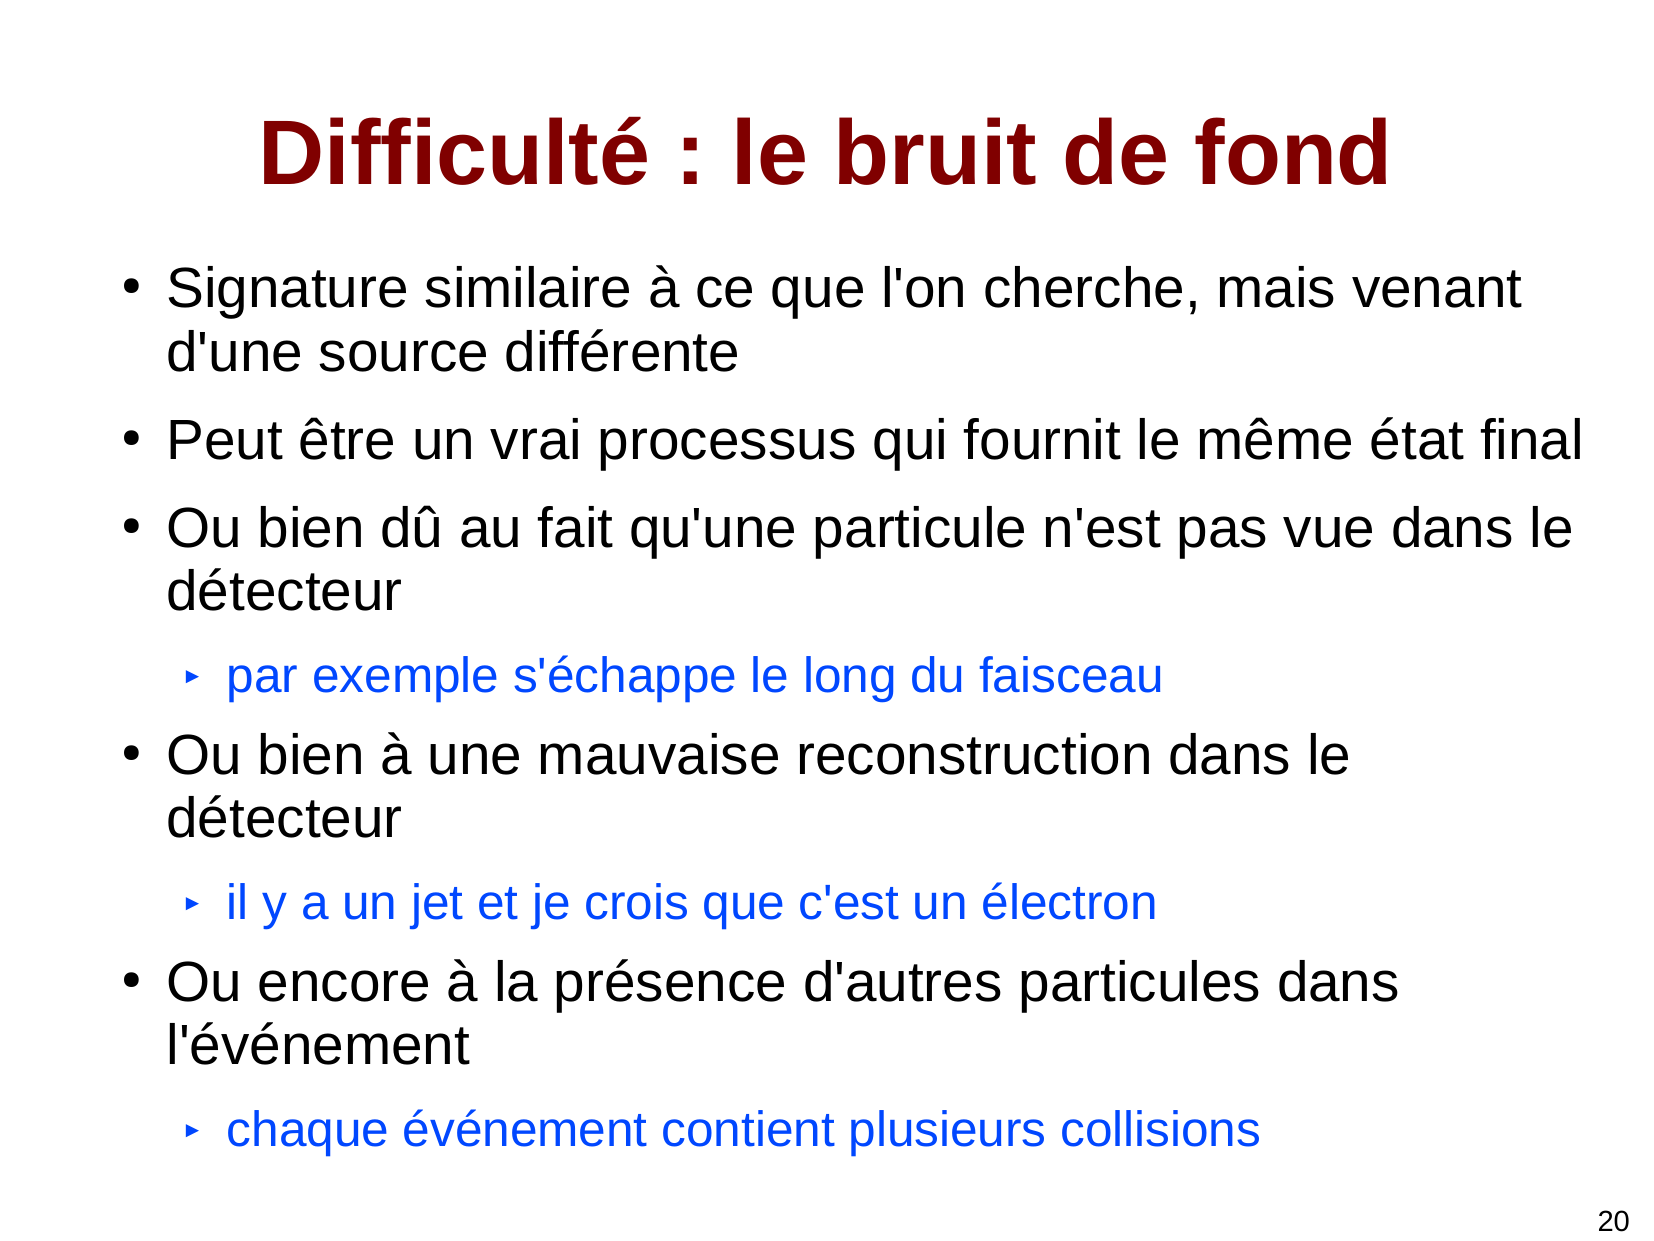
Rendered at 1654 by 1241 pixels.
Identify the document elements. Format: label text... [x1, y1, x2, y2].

title Difficulté : le bruit de fond [82, 49, 1571, 257]
list Signature similaire à ce que l'on cherche, mais venant d'une source différente Peut être un vrai processus qui fournit le même état final Ou bien dû au fait qu'une particule n'est pas vue dans le détecteur par exemple s'échappe le long du faisceau Ou bien à une mauvaise reconstruction dans le détecteur il y a un jet et je crois que c'est un électron Ou encore à la présence d'autres particules dans l'événement chaque événement contient plusieurs collisions [106, 256, 1595, 1229]
